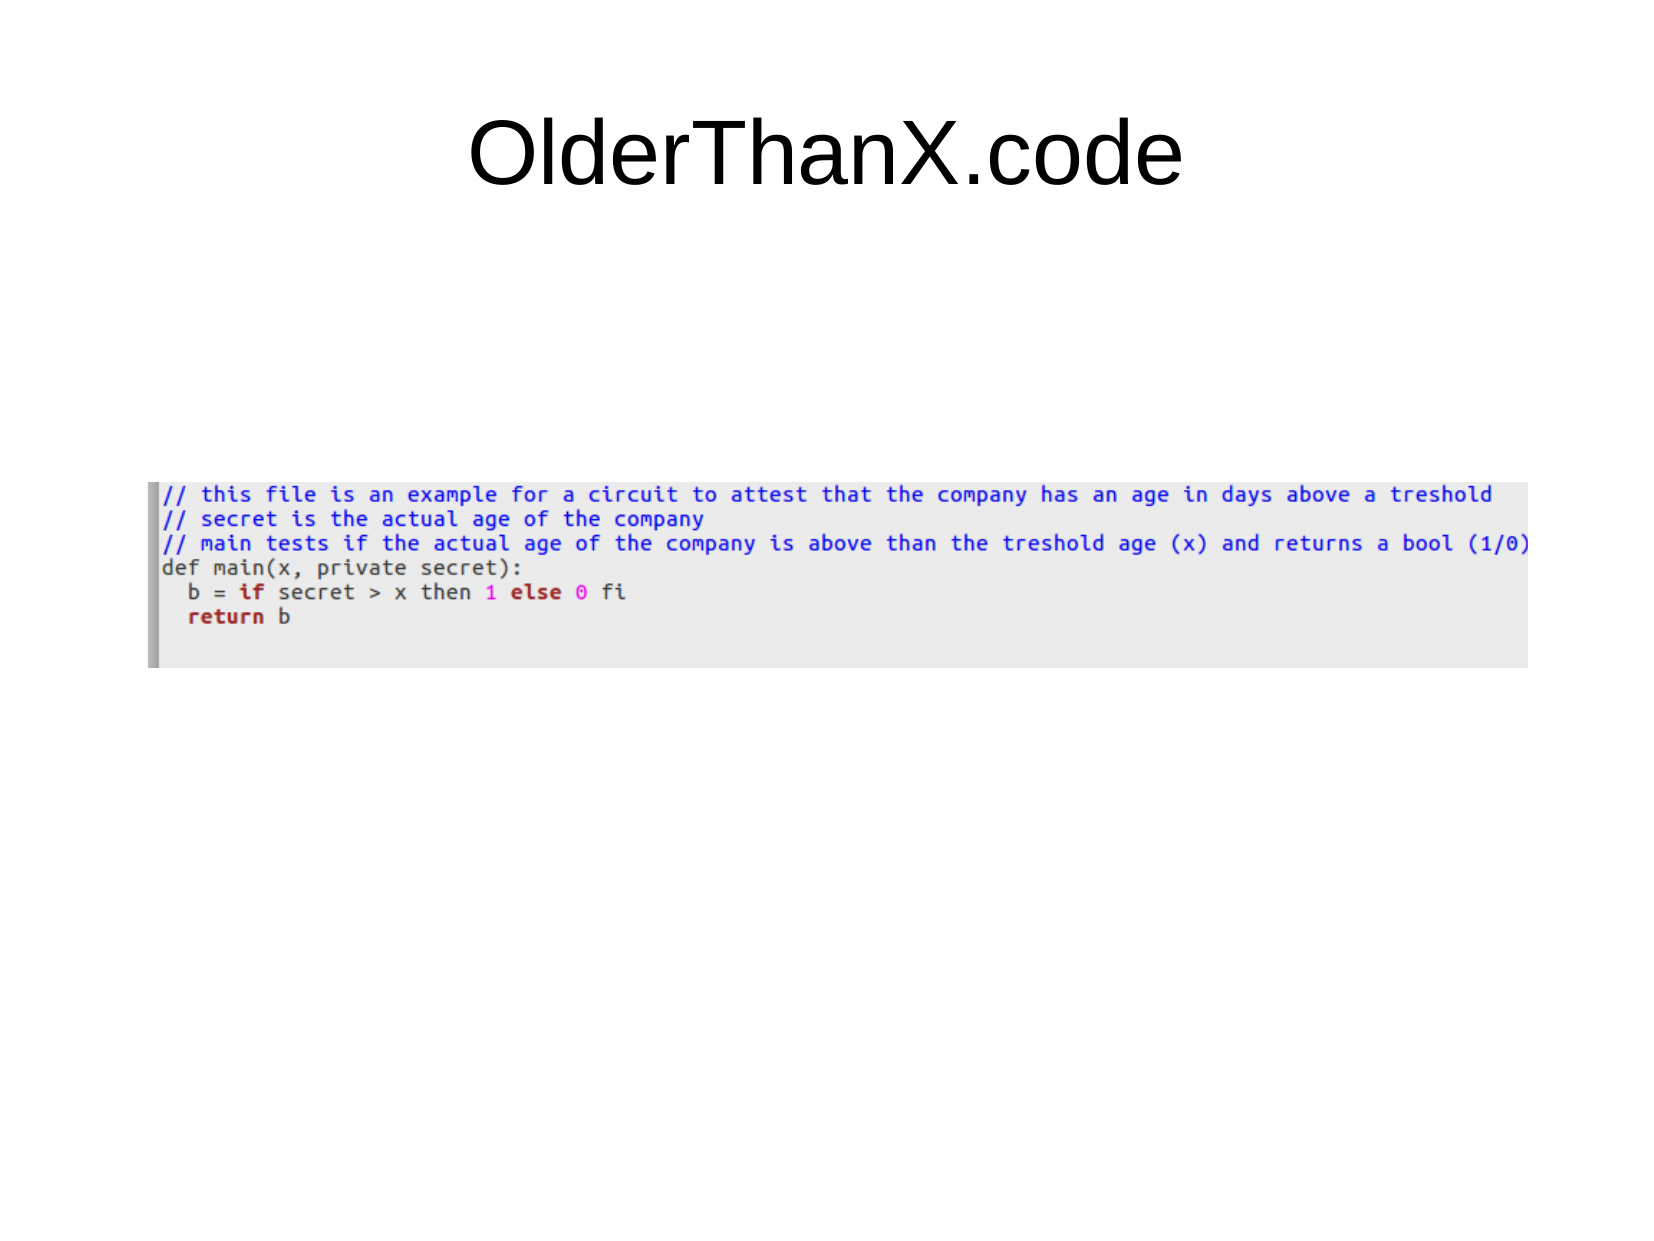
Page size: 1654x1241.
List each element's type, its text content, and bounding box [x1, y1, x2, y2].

picture [147, 482, 1528, 668]
title OlderThanX.code [82, 49, 1571, 257]
